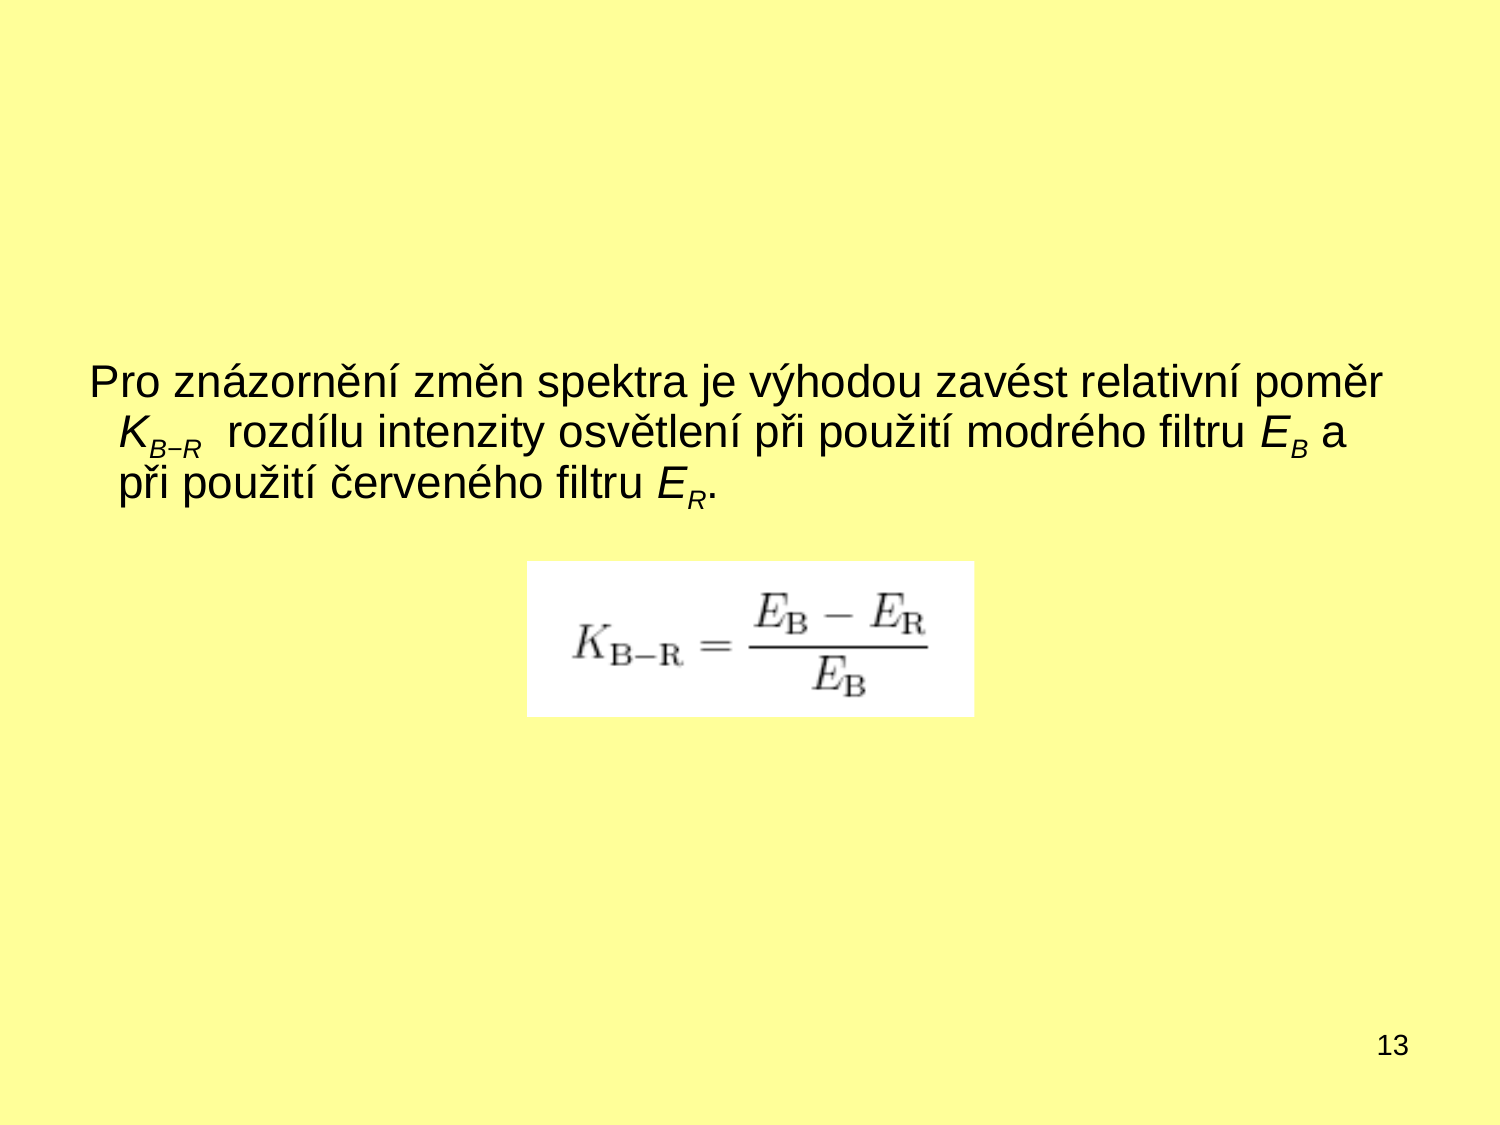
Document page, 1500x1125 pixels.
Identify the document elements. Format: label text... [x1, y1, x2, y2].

picture [527, 561, 975, 717]
text_box Pro znázornění změn spektra je výhodou zavést relativní poměr KB−R rozdílu intenzity osvětlení při použití modrého filtru EB a při použití červeného filtru ER. [75, 354, 1426, 916]
